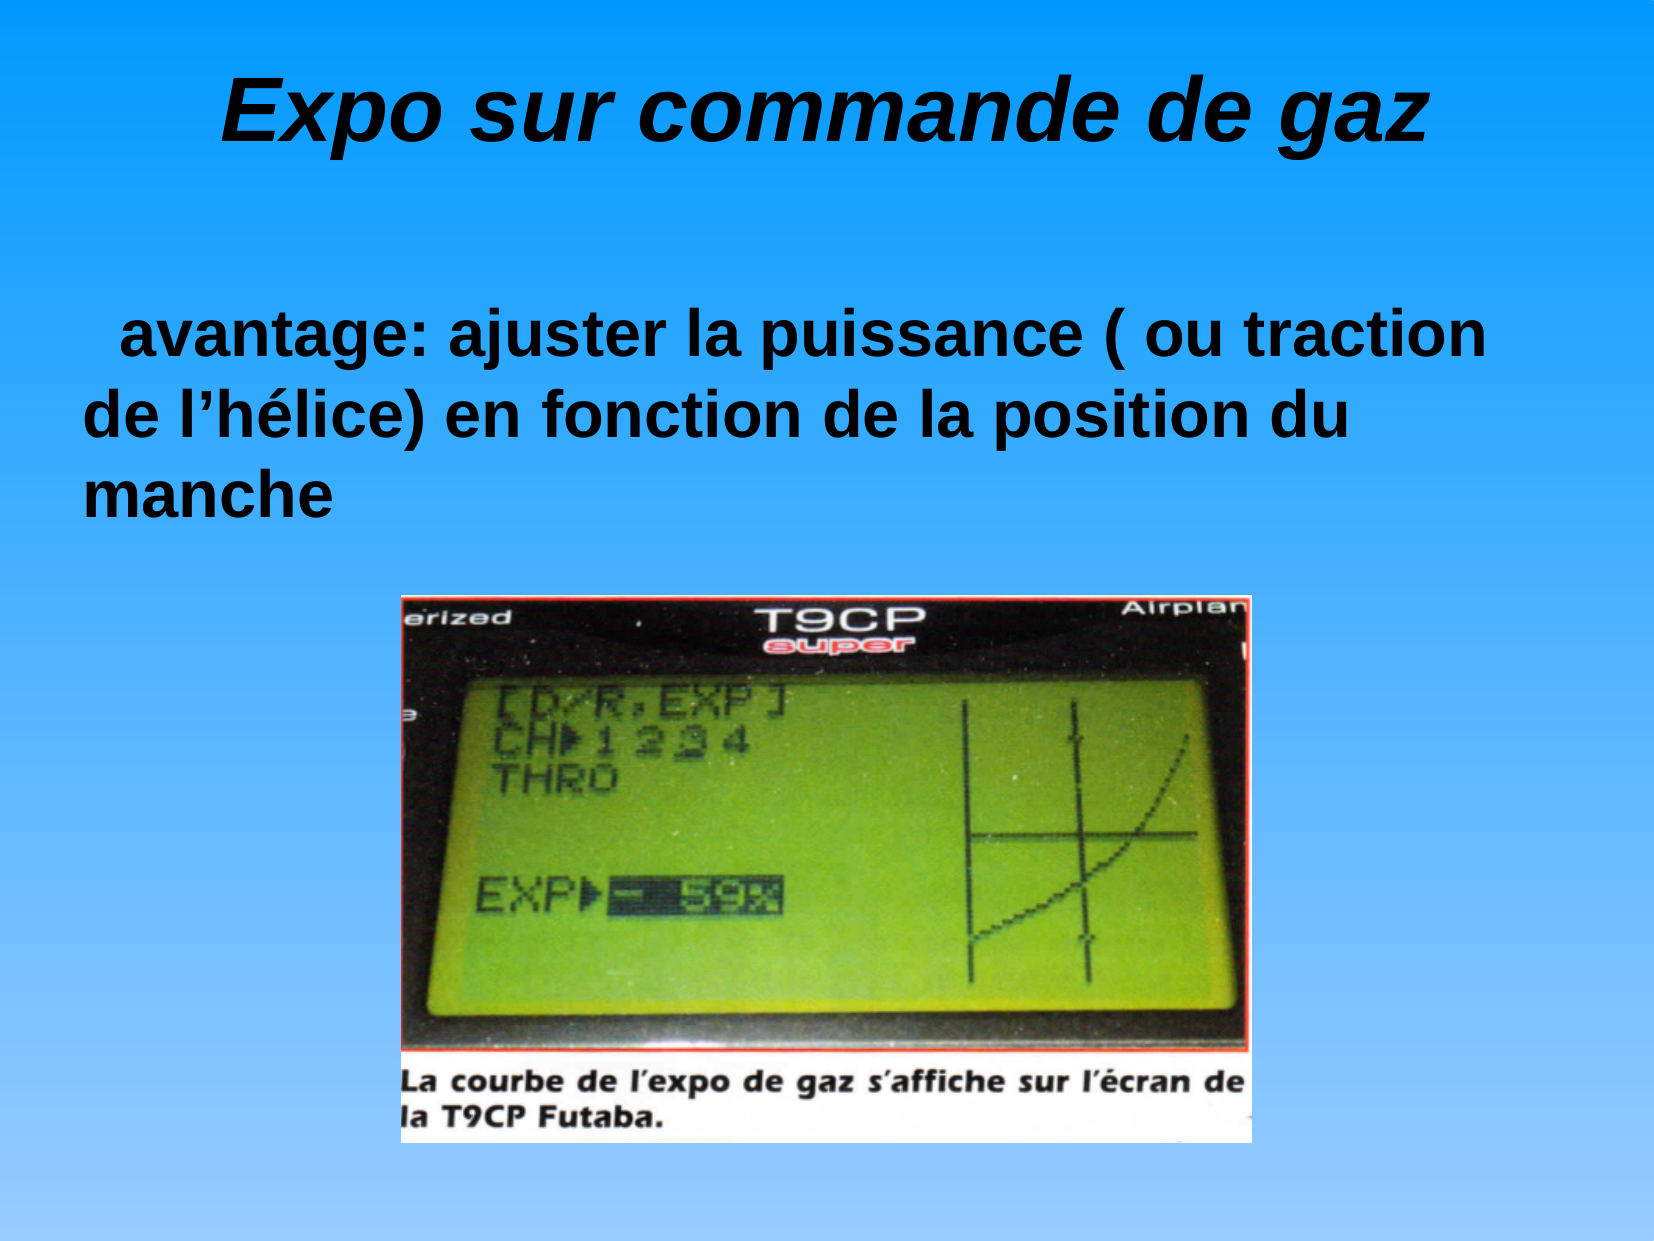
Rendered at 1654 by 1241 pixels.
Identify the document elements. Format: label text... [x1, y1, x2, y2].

list avantage: ajuster la puissance ( ou traction de l’hélice) en fonction de la position du manche [82, 290, 1571, 1109]
title Expo sur commande de gaz [82, 49, 1571, 257]
picture [401, 595, 1252, 1143]
